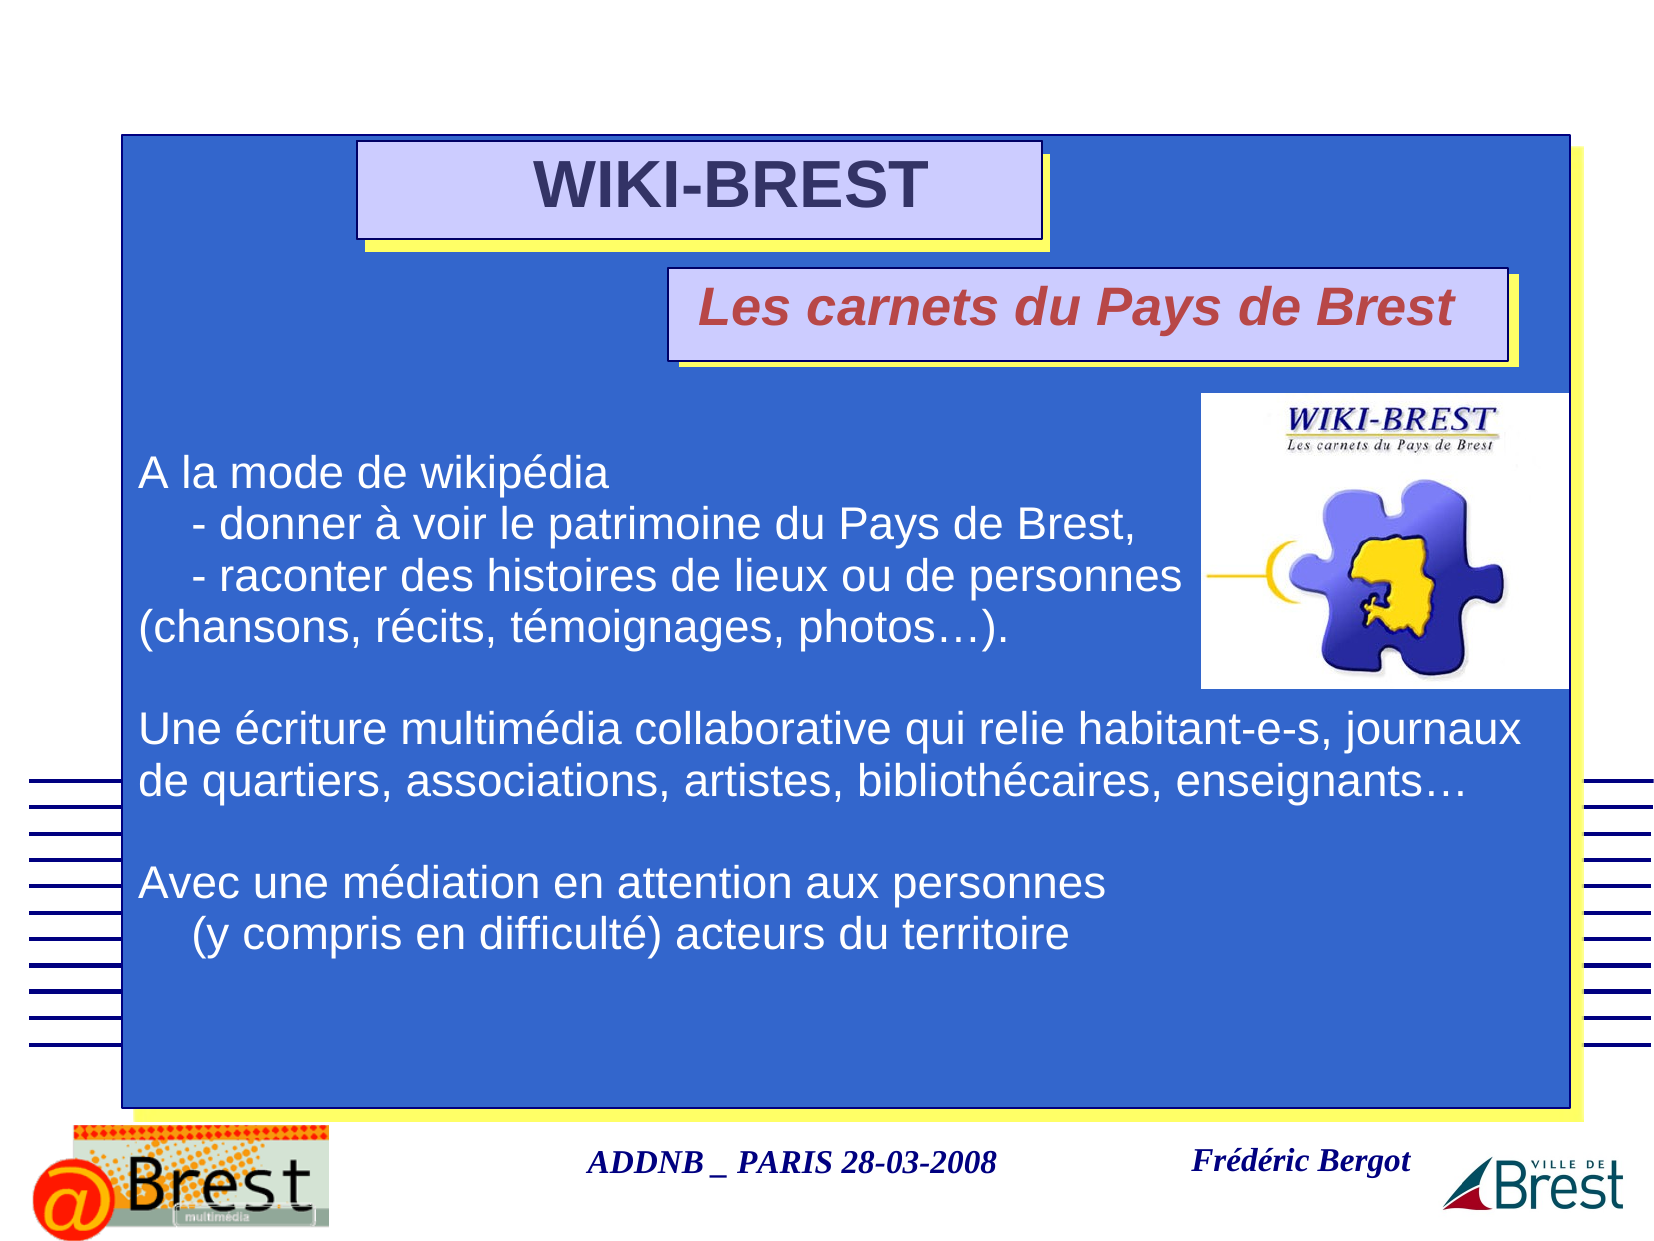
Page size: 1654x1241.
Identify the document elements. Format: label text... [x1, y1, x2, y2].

text_box WIKI-BREST [385, 147, 1026, 227]
text_box [357, 141, 1050, 252]
picture [28, 1125, 329, 1241]
text_box Les carnets du Pays de Brest [668, 276, 1520, 376]
picture [1501, 1165, 1521, 1182]
text_box A la mode de wikipédia - donner à voir le patrimoine du Pays de Brest, - raconter des histoires de lieux ou de personnes (chansons, récits, témoignages, photos…). Une écriture multimédia collaborative qui relie habitant-e-s, journaux de quartiers, associations, artistes, bibliothécaires, enseignants… Avec une médiation en attention aux personnes (y compris en difficulté) acteurs du territoire [120, 446, 1536, 1162]
picture [1502, 1187, 1522, 1205]
picture [1414, 1128, 1651, 1238]
picture [1201, 393, 1569, 689]
text_box [668, 268, 1519, 276]
